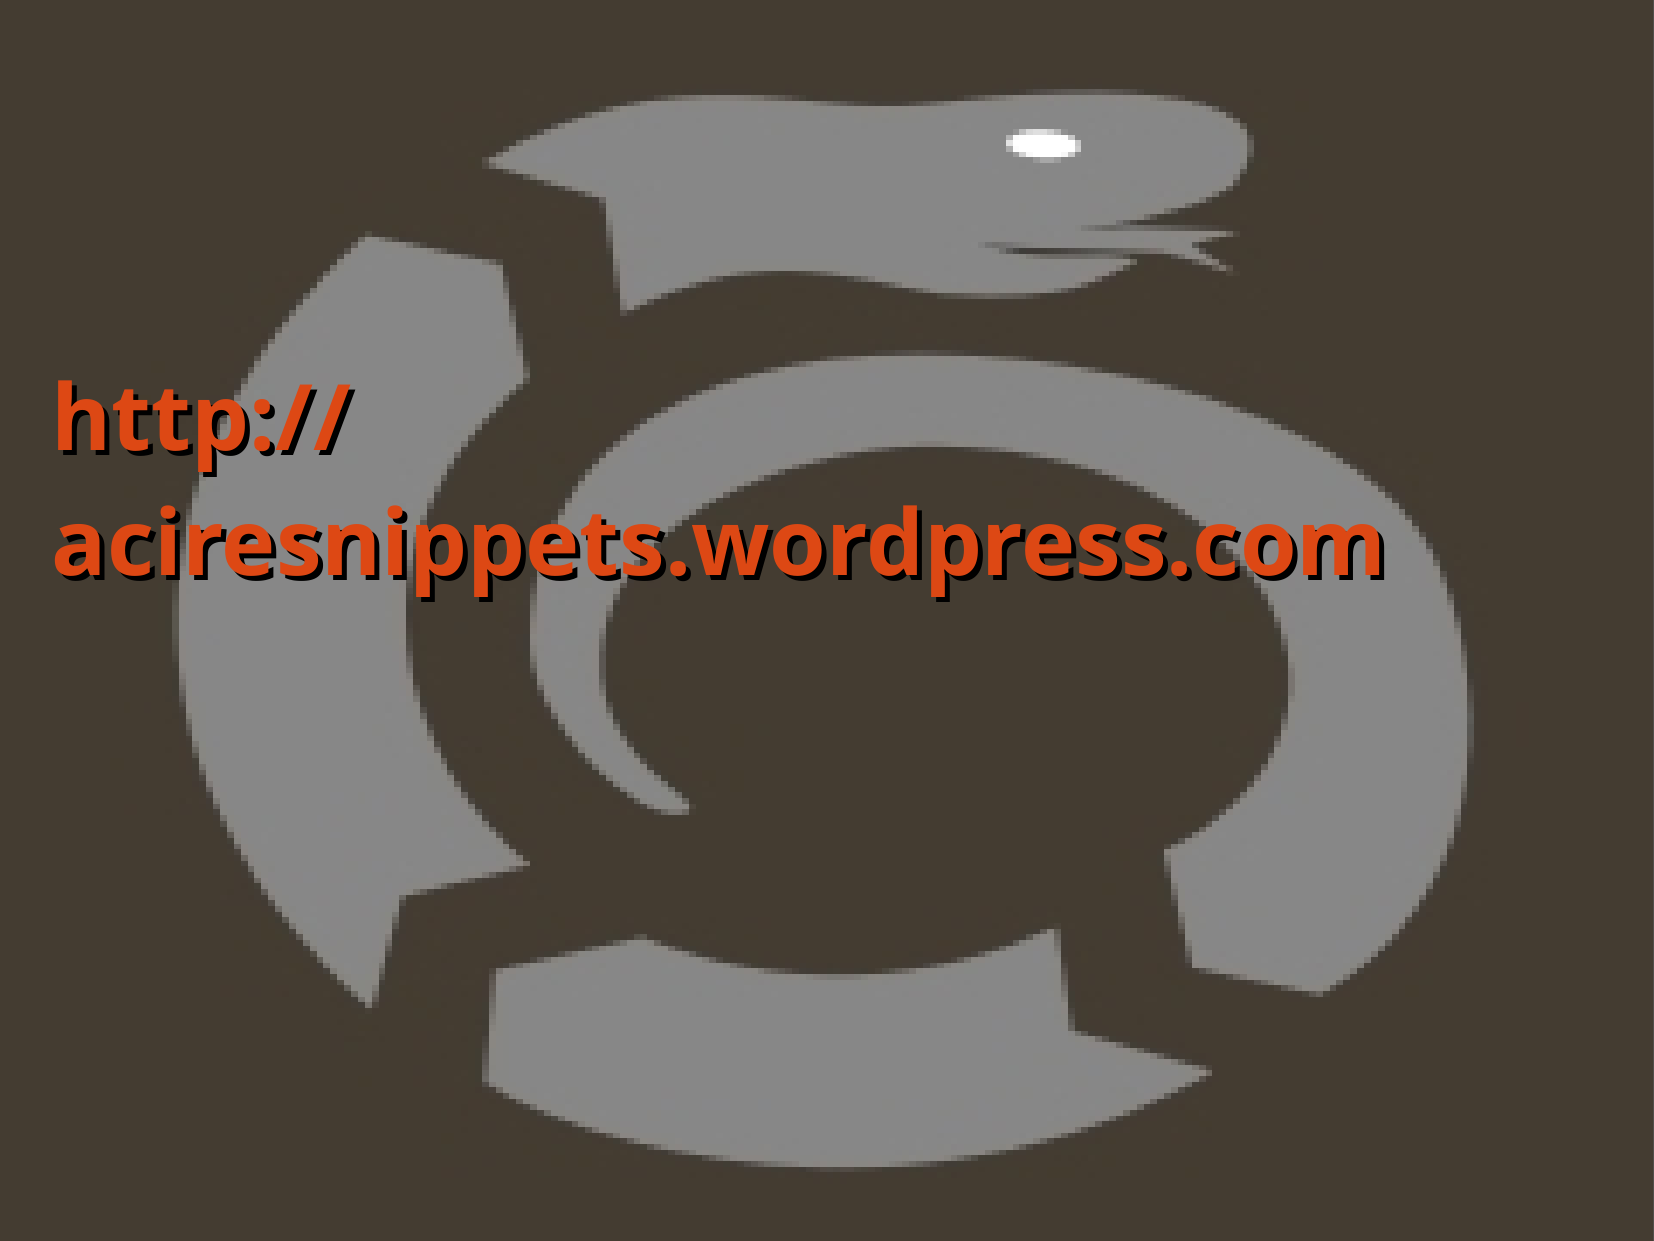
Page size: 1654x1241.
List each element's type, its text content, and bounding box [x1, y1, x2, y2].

picture [0, 0, 1654, 1241]
text_box http://aciresnippets.wordpress.com [36, 344, 1639, 463]
